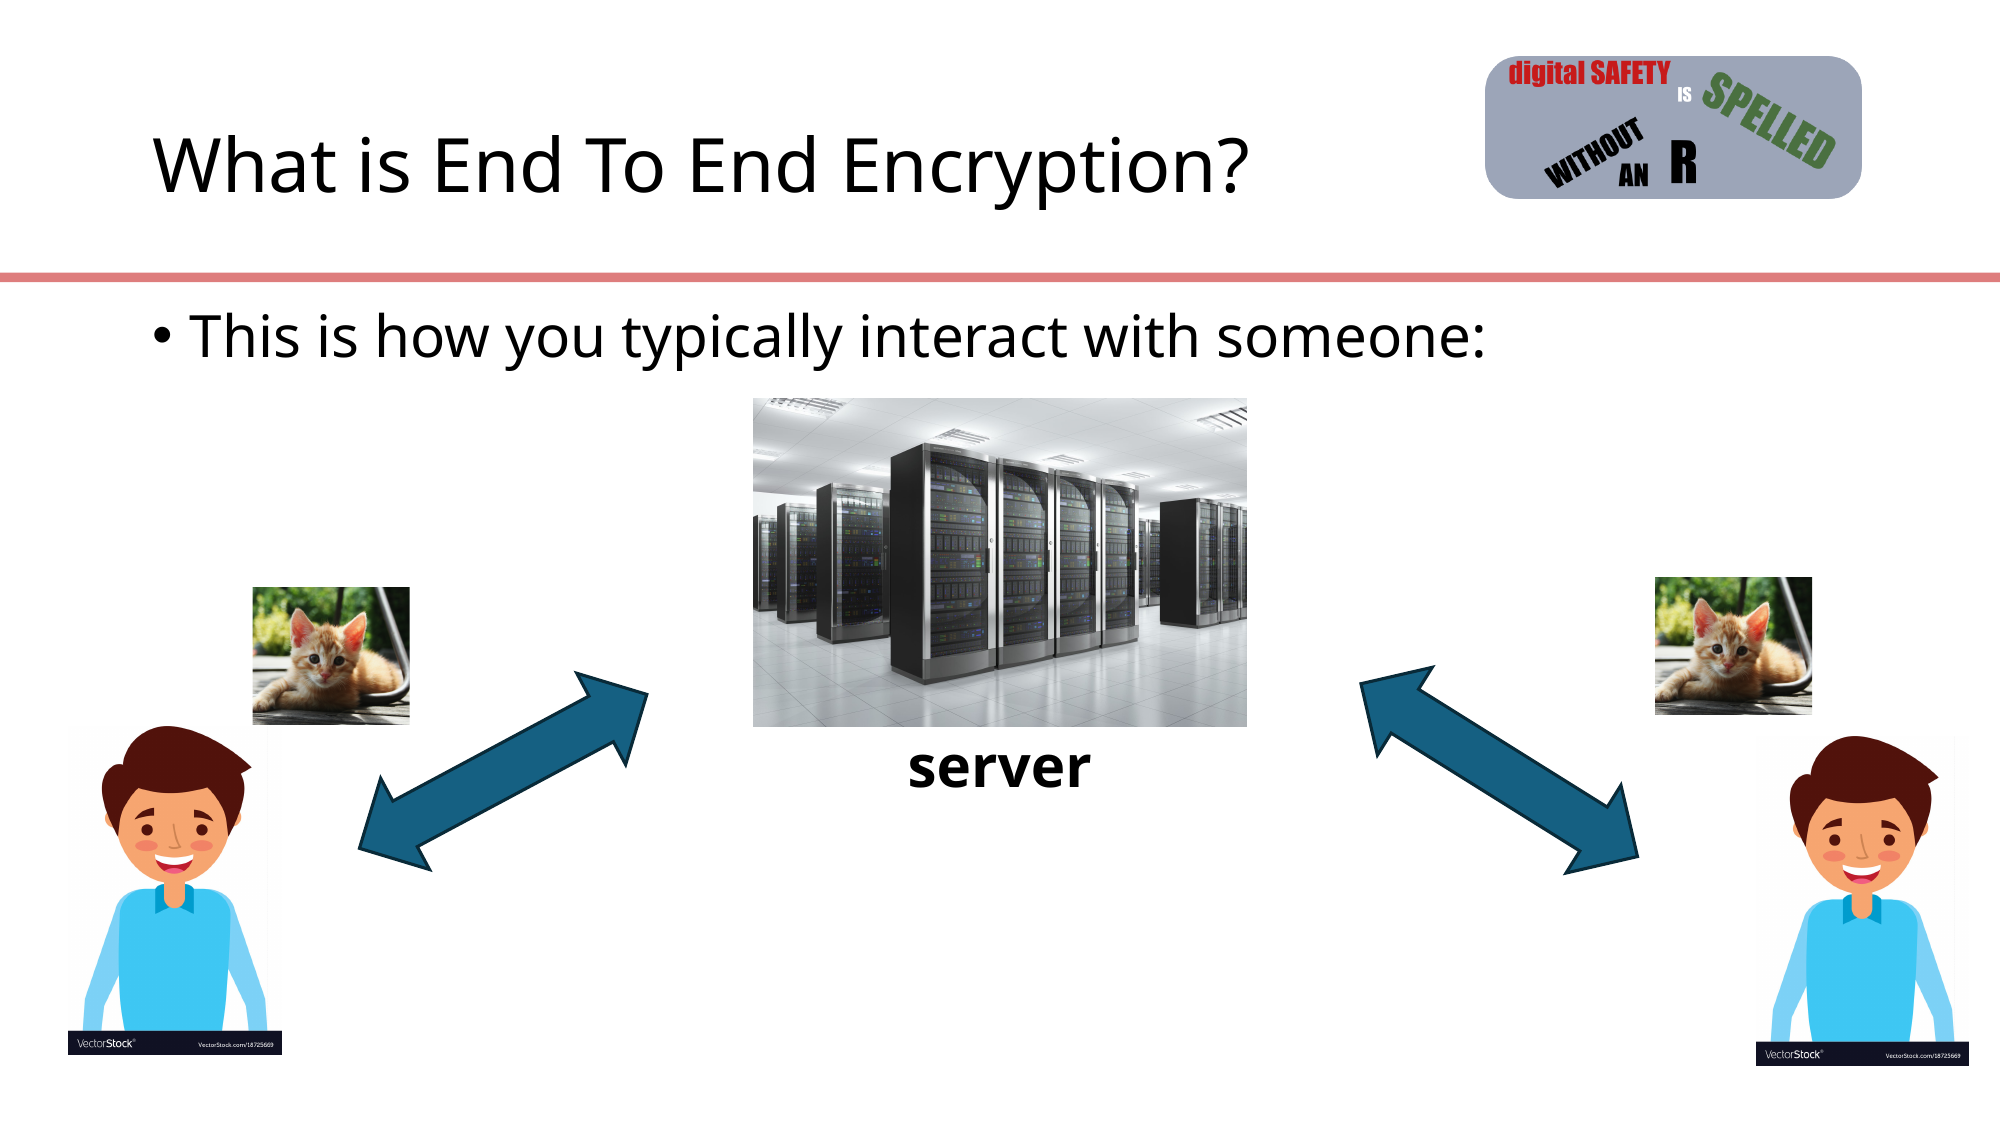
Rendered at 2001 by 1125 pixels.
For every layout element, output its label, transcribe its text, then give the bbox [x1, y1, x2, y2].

title What is End To End Encryption? [137, 59, 1863, 278]
text_box [359, 673, 647, 870]
text_box [1360, 667, 1638, 874]
picture [1655, 577, 1813, 715]
list This is how you typically interact with someone: [137, 299, 1863, 1014]
picture [1756, 736, 1969, 1066]
picture [753, 398, 1247, 727]
text_box server [884, 722, 1116, 808]
picture [252, 587, 410, 725]
picture [68, 726, 282, 1055]
